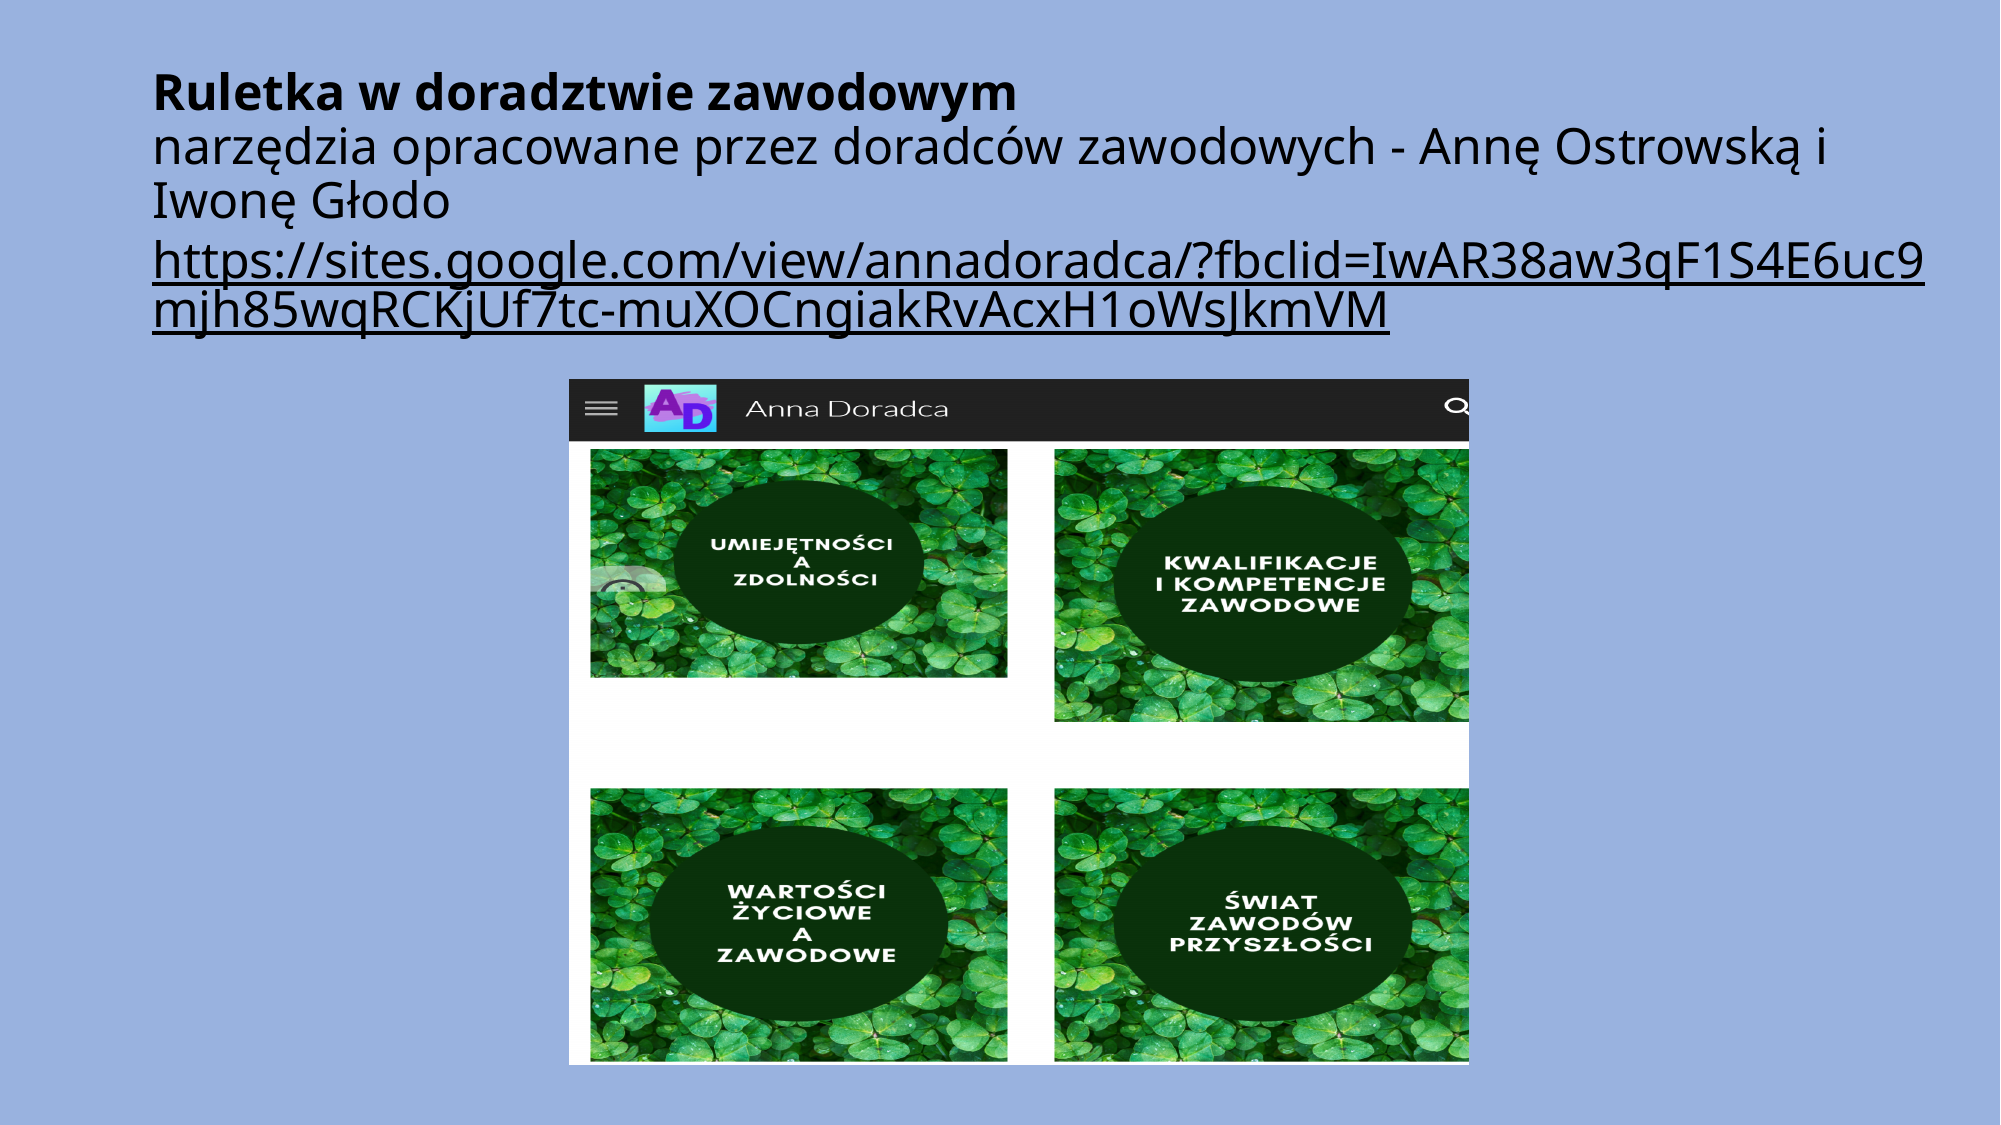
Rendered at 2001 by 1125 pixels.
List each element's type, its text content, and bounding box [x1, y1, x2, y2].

picture [569, 379, 1469, 1066]
title Ruletka w doradztwie zawodowym narzędzia opracowane przez doradców zawodowych - Annę Ostrowską i Iwonę Głodo https://sites.google.com/view/annadoradca/?fbclid=IwAR38aw3qF1S4E6uc9mjh85wqRCKjUf7tc-muXOCngiakRvAcxH1oWsJkmVM [137, 59, 1943, 278]
